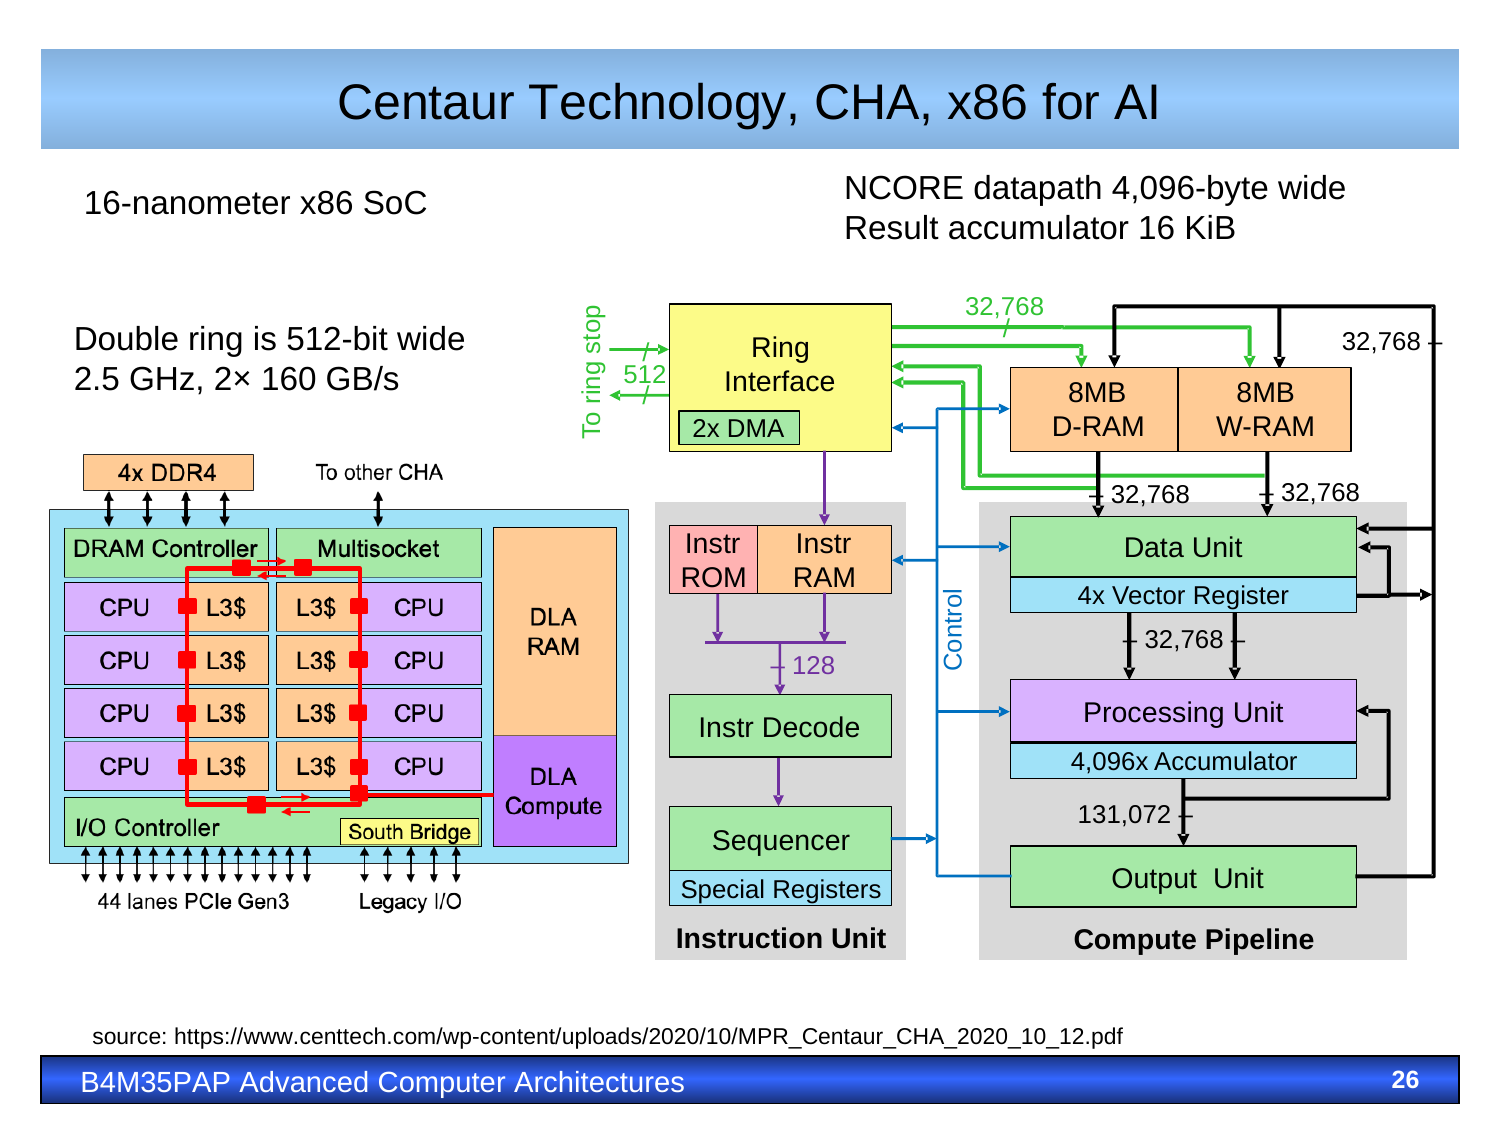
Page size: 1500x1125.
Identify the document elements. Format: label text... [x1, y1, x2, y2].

chart [534, 248, 1457, 968]
picture [44, 450, 636, 917]
title Centaur Technology, CHA, x86 for AI [41, 49, 1459, 149]
text_box Double ring is 512-bit wide 2.5 GHz, 2× 160 GB/s [59, 310, 528, 405]
text_box NCORE datapath 4,096-byte wide Result accumulator 16 KiB [829, 158, 1362, 248]
text_box 16-nanometer x86 SoC [69, 173, 443, 229]
text_box source: https://www.centtech.com/wp-content/uploads/2020/10/MPR_Centaur_CHA_2020_10_12.pdf [77, 1014, 1139, 1057]
